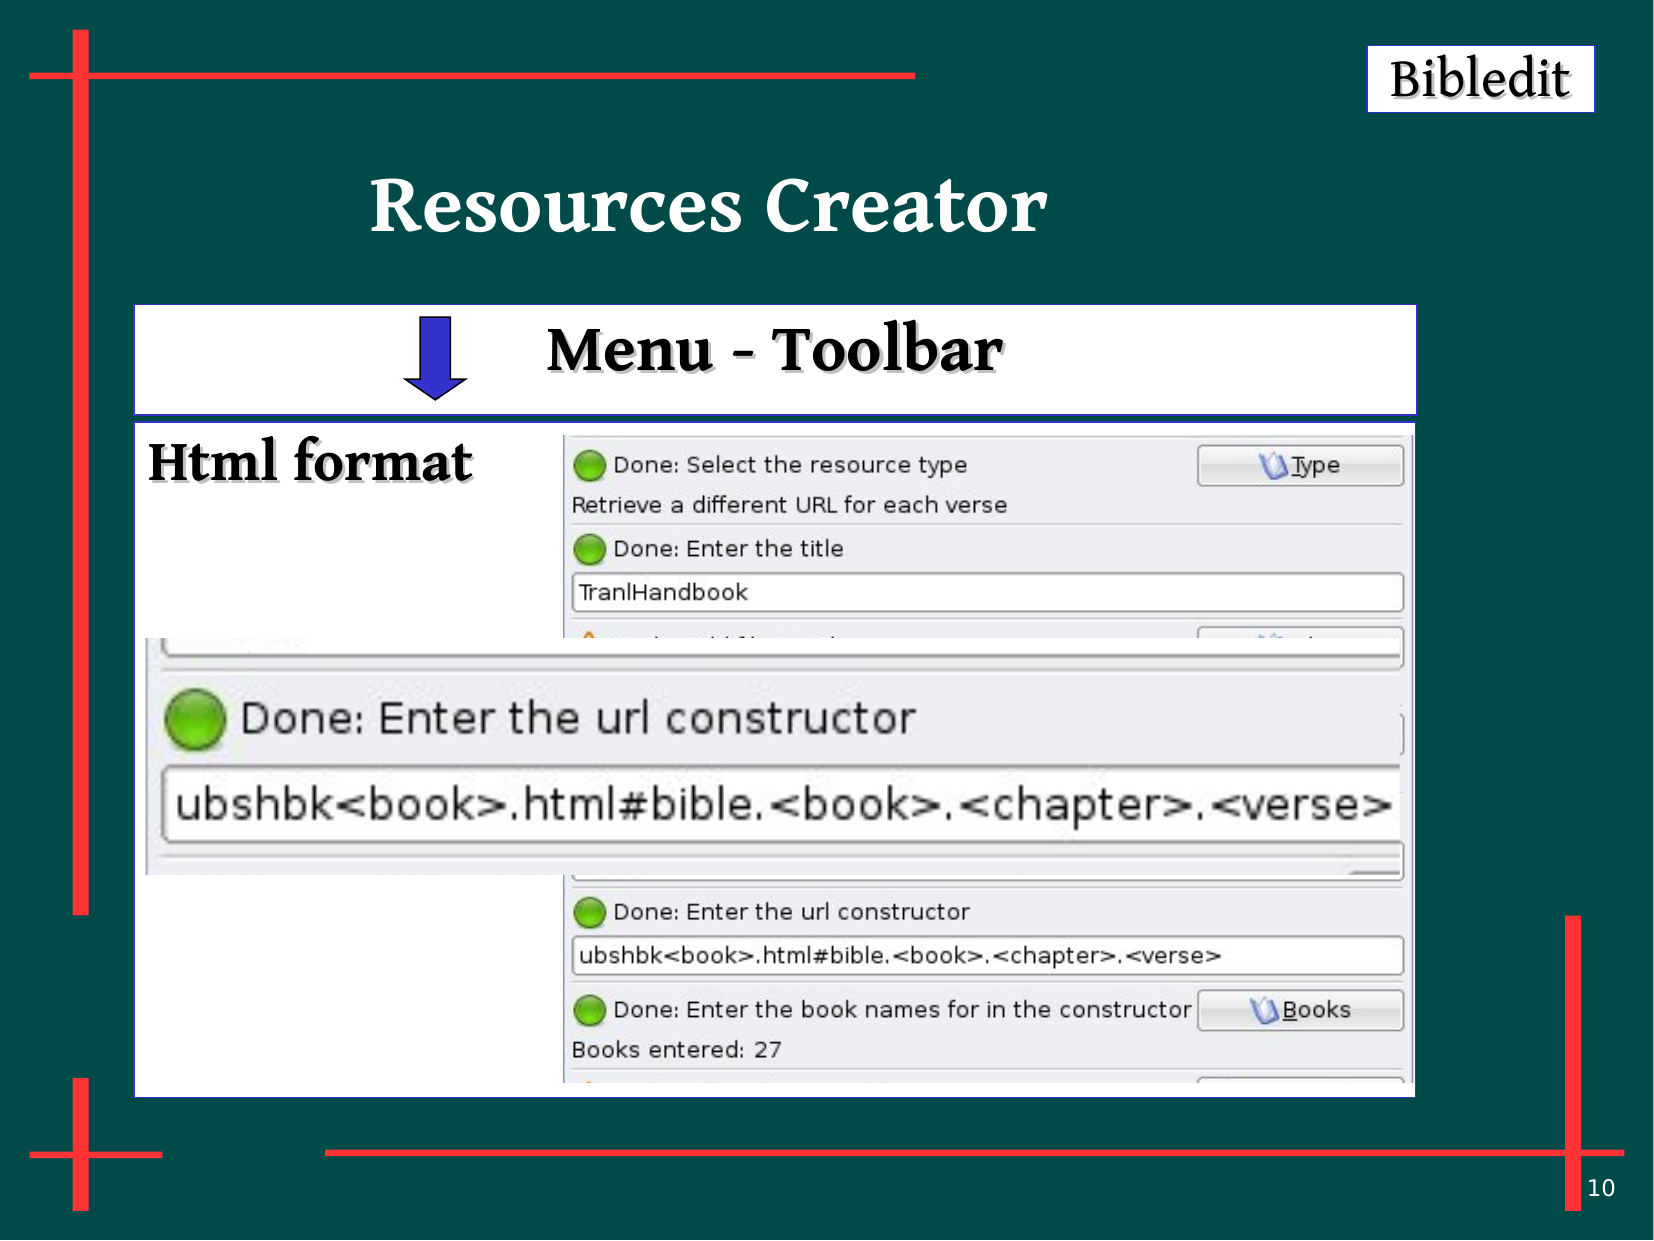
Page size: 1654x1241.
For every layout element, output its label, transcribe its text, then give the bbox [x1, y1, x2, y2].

text_box Html format [133, 422, 1416, 1098]
text_box Bibledit [1367, 45, 1595, 113]
text_box Menu - Toolbar [133, 304, 1418, 415]
picture [145, 435, 1414, 1083]
text_box [405, 317, 466, 400]
title Resources Creator [91, 69, 1329, 345]
